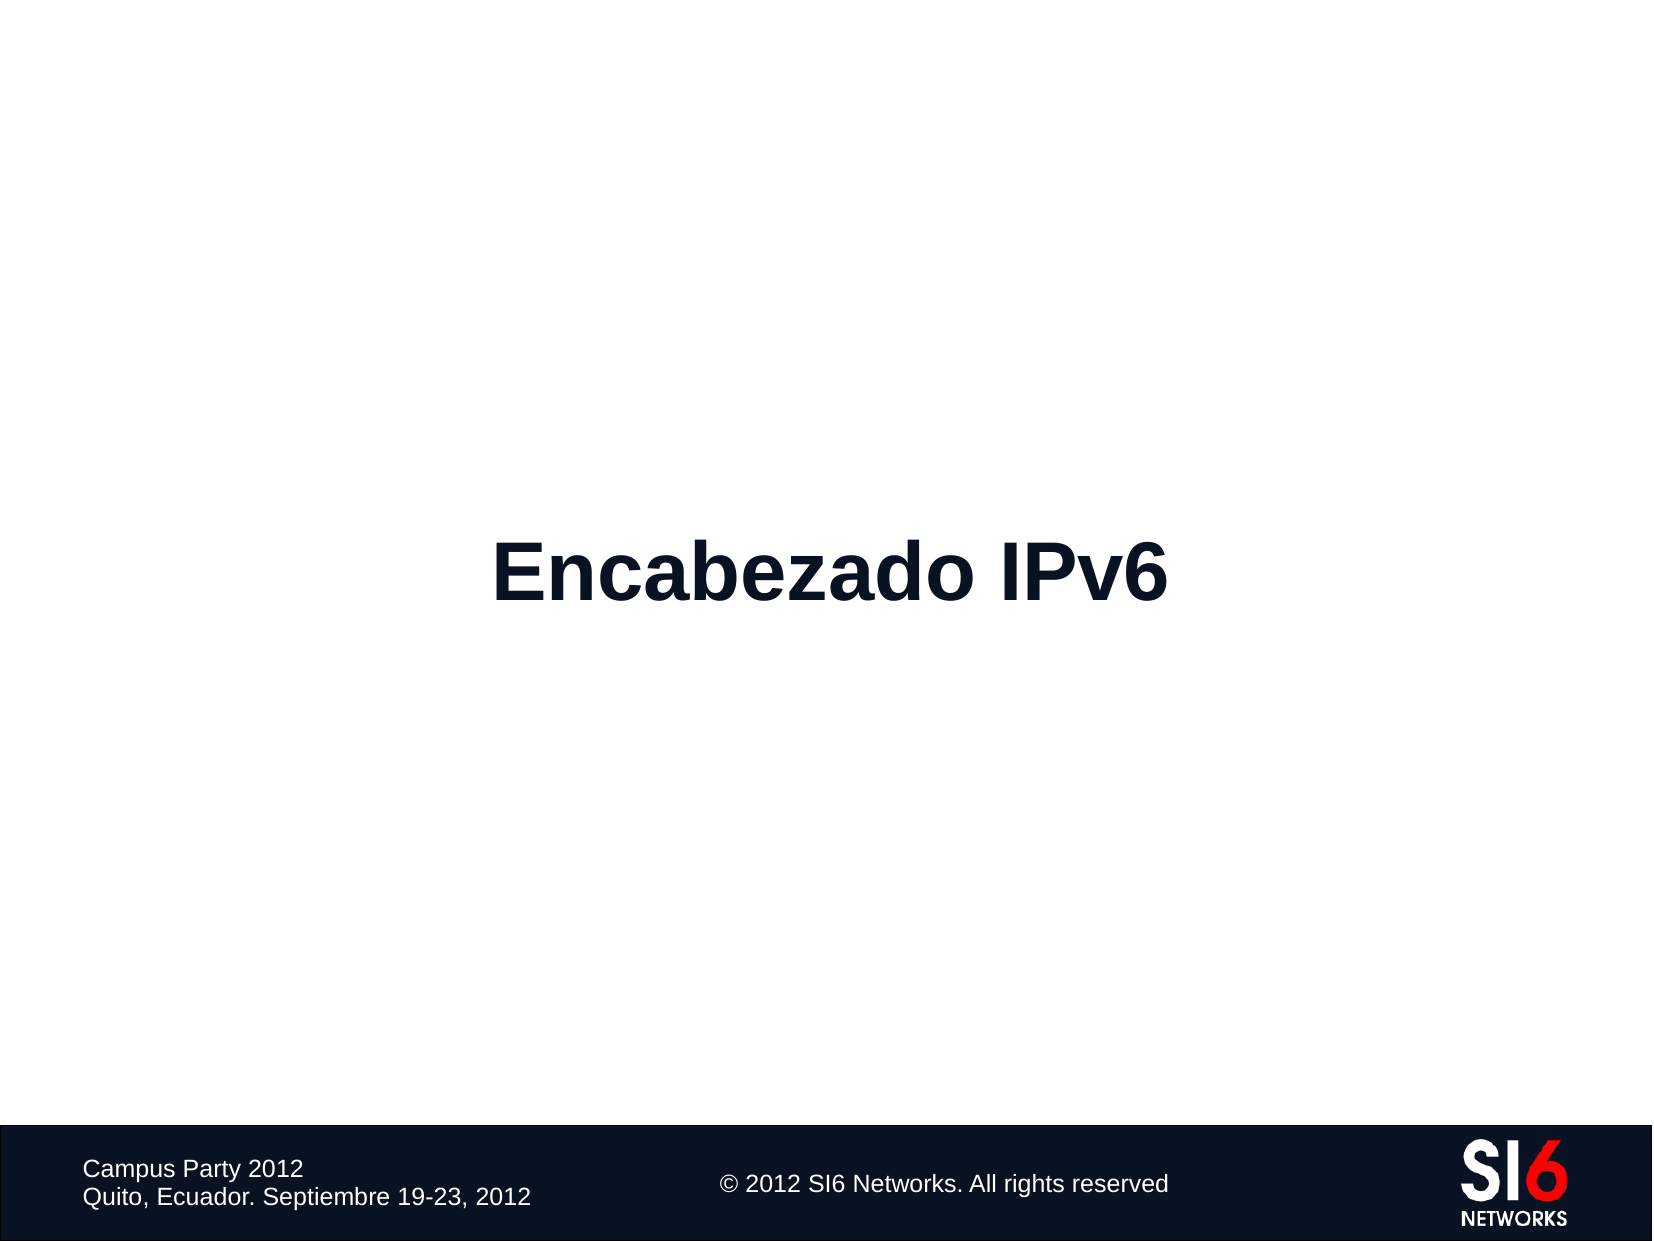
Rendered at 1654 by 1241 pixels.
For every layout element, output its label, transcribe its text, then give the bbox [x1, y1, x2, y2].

picture [1461, 1139, 1567, 1226]
title Encabezado IPv6 [86, 467, 1576, 676]
